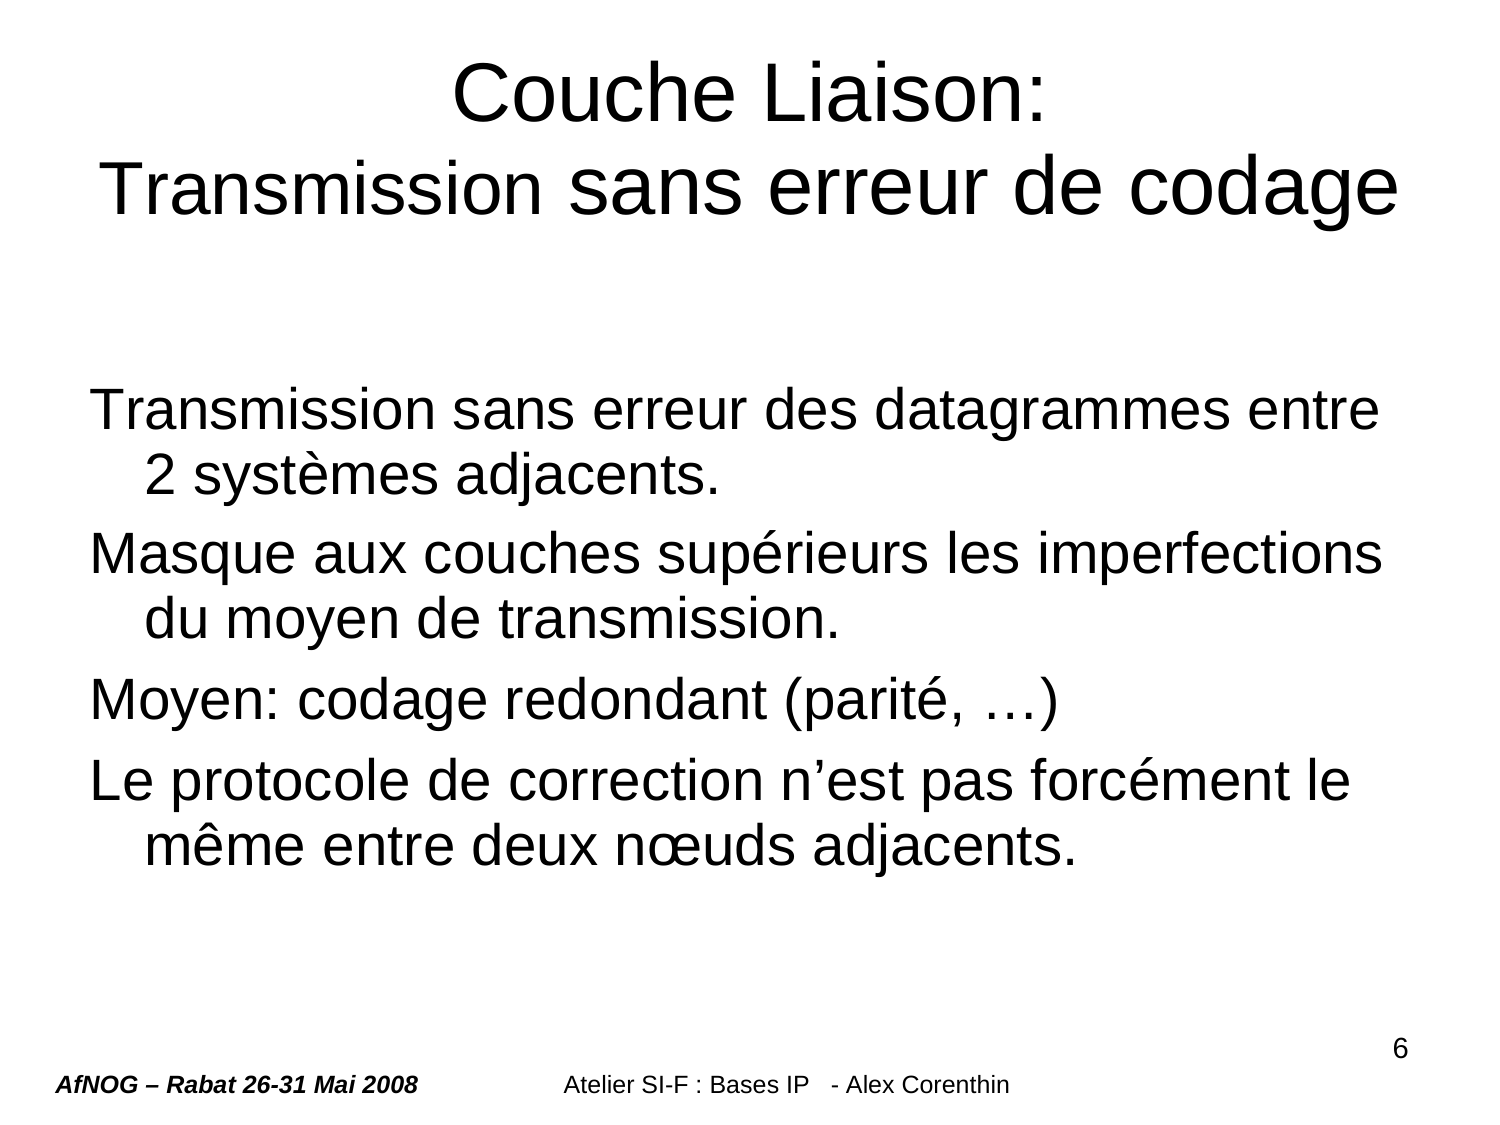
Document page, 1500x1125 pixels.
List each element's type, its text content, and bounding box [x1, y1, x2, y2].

title Couche Liaison: Transmission sans erreur de codage [75, 31, 1426, 247]
list Transmission sans erreur des datagrammes entre 2 systèmes adjacents. Masque aux couches supérieurs les imperfections du moyen de transmission. Moyen: codage redondant (parité, …)‏ Le protocole de correction n’est pas forcément le même entre deux nœuds adjacents. [75, 368, 1426, 1024]
